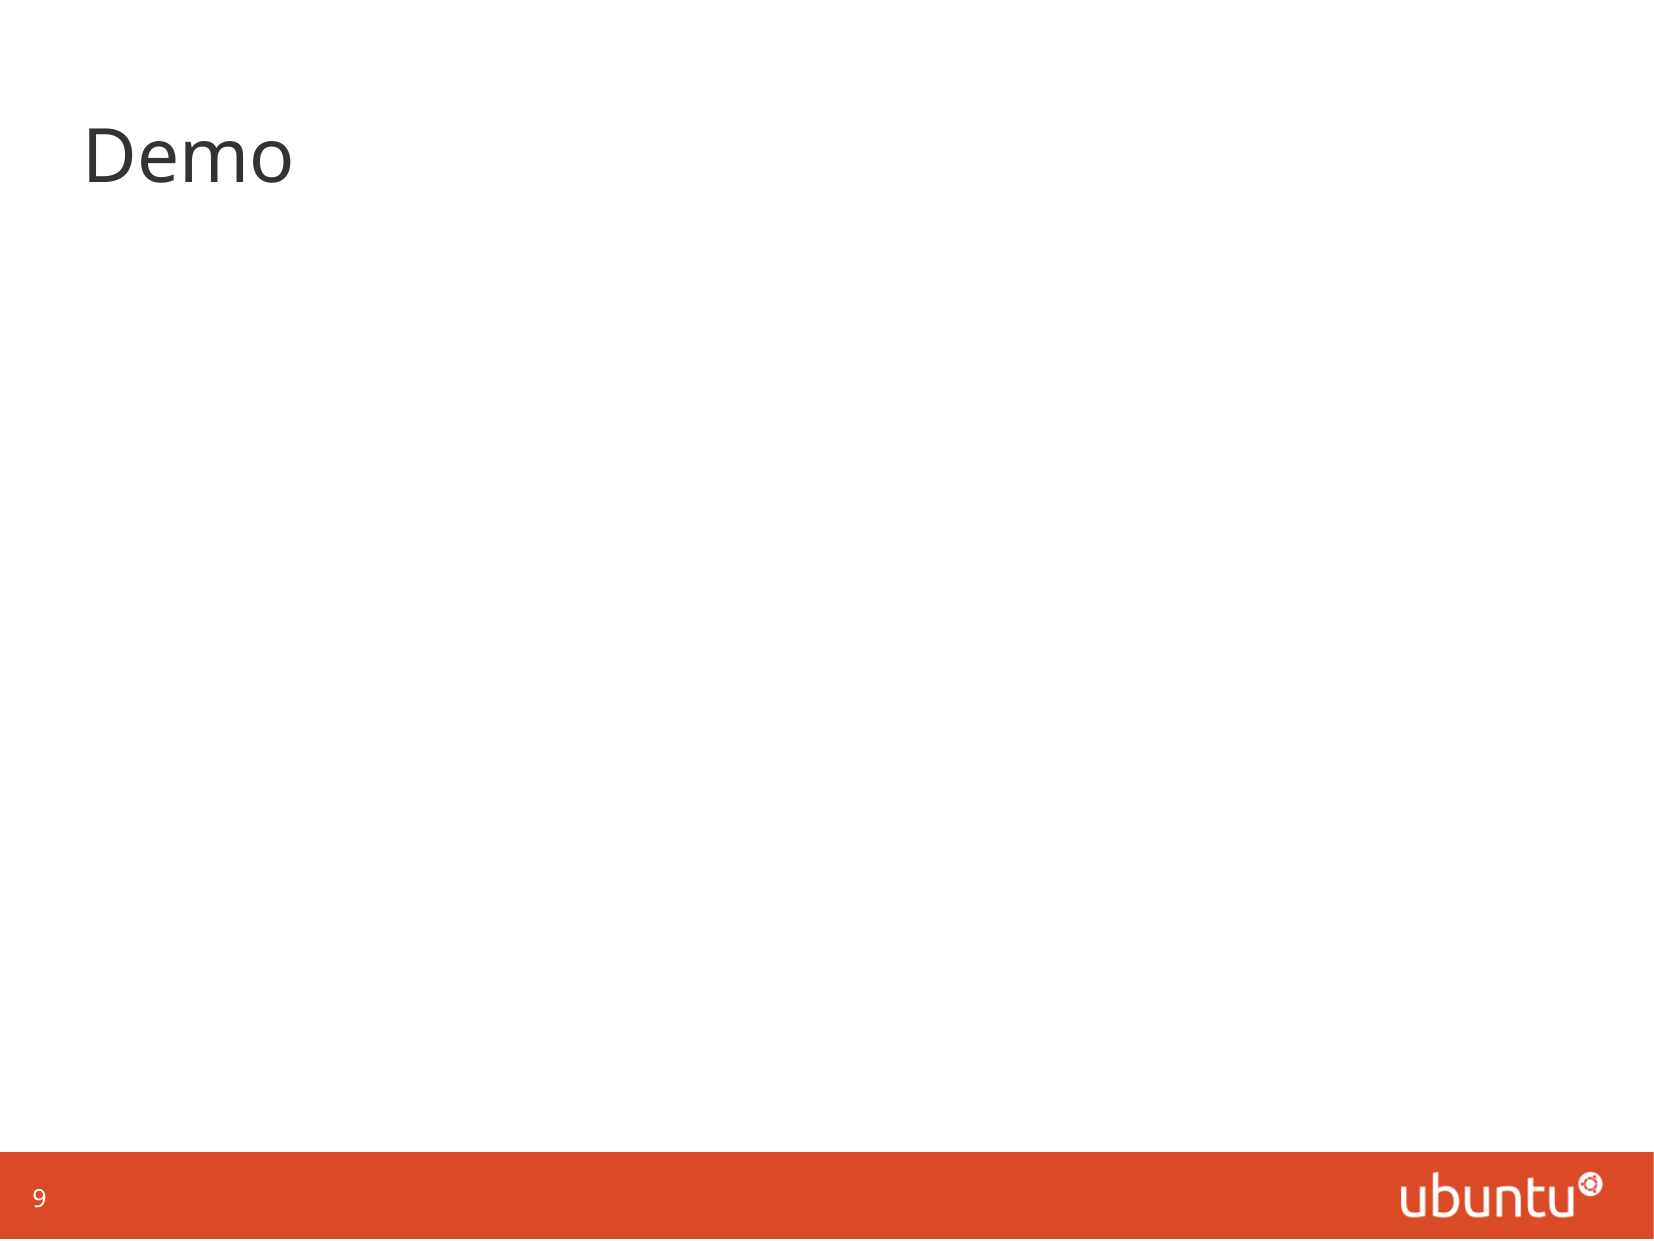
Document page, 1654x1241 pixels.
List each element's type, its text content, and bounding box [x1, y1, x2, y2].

picture [0, 1152, 1654, 1239]
title Demo [82, 56, 1571, 249]
